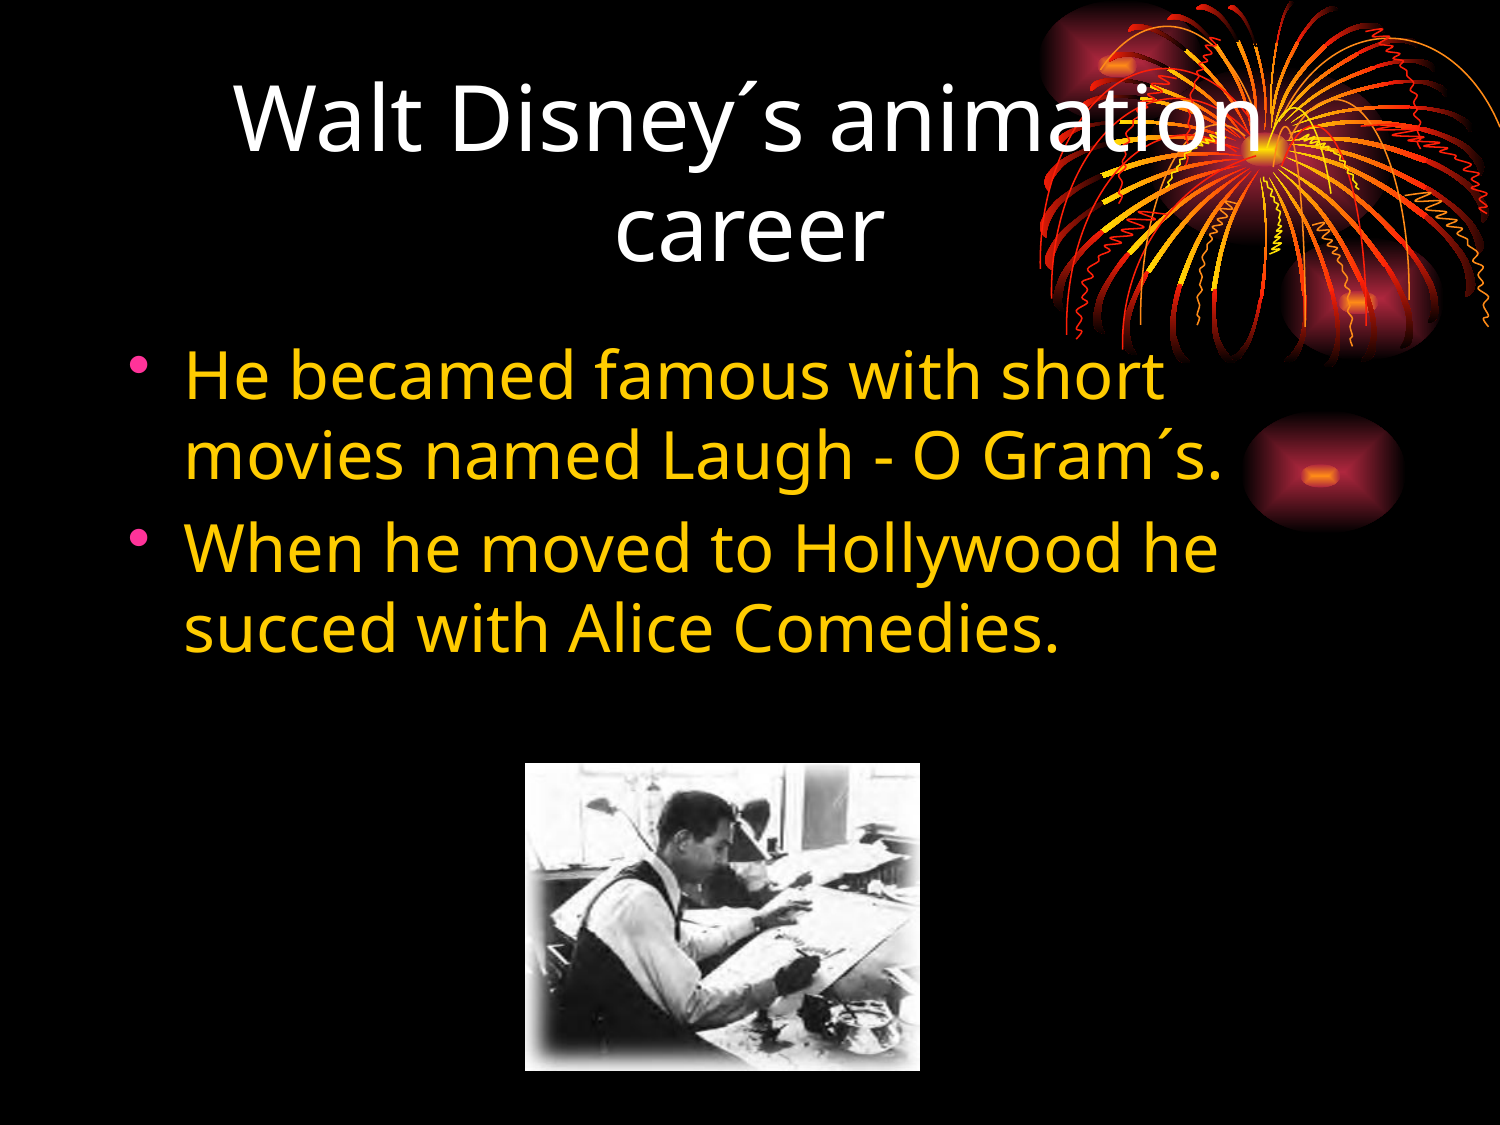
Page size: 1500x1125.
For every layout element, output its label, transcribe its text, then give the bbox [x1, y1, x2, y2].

title Walt Disney´s animation career [112, 49, 1388, 290]
picture [525, 763, 920, 1072]
list He becamed famous with short movies named Laugh - O Gram´s. When he moved to Hollywood he succed with Alice Comedies. [112, 324, 1388, 1000]
